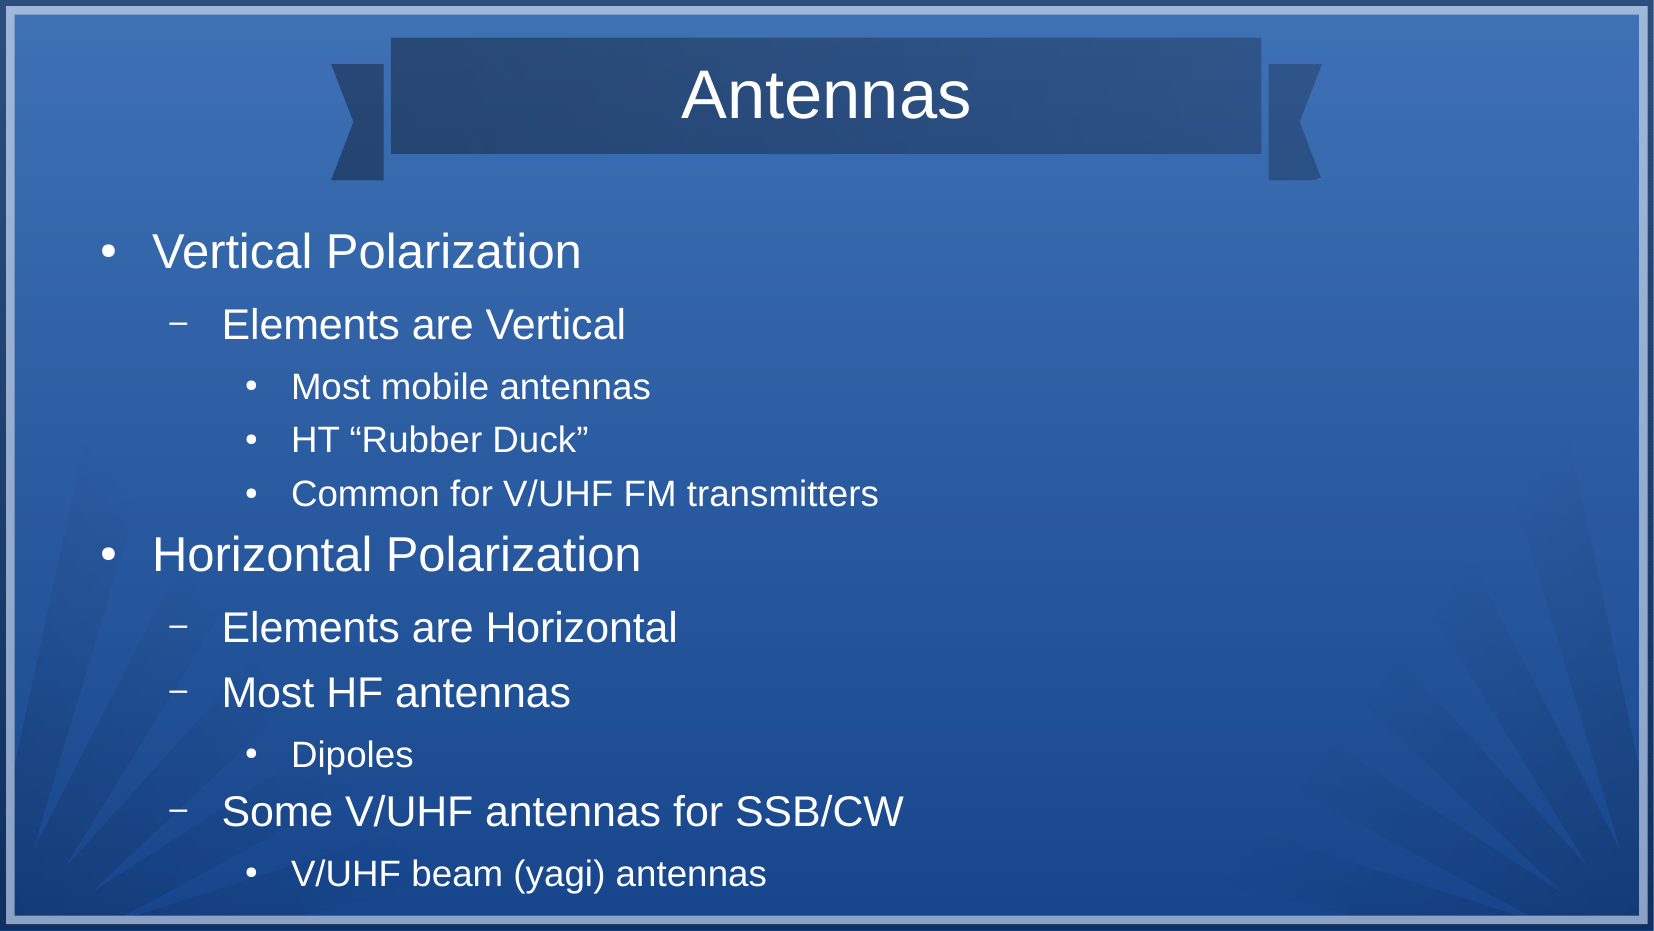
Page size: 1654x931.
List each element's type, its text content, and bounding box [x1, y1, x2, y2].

title Antennas [389, 35, 1264, 154]
list Vertical Polarization Elements are Vertical Most mobile antennas HT “Rubber Duck” Common for V/UHF FM transmitters Horizontal Polarization Elements are Horizontal Most HF antennas Dipoles Some V/UHF antennas for SSB/CW V/UHF beam (yagi) antennas [82, 224, 1571, 901]
